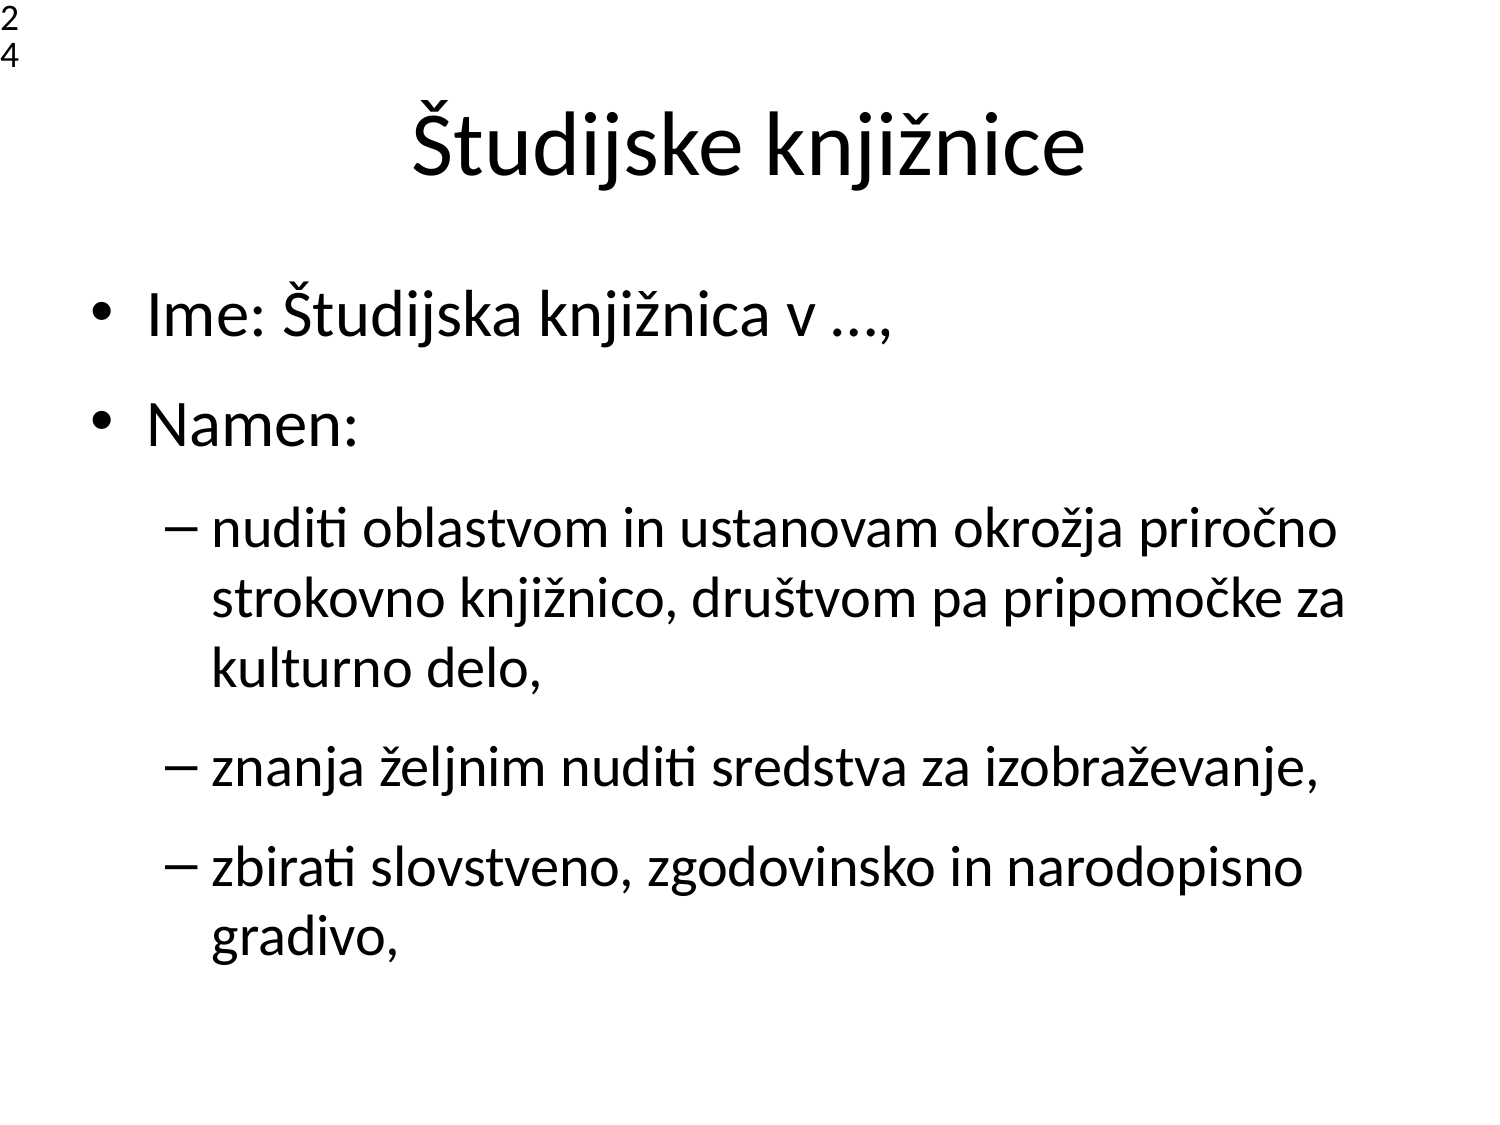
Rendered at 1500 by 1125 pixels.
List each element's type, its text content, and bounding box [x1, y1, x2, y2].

title Študijske knjižnice [75, 45, 1425, 233]
list Ime: Študijska knjižnica v …, Namen: nuditi oblastvom in ustanovam okrožja priročno strokovno knjižnico, društvom pa pripomočke za kulturno delo, znanja željnim nuditi sredstva za izobraževanje, zbirati slovstveno, zgodovinsko in narodopisno gradivo, [75, 262, 1425, 1005]
